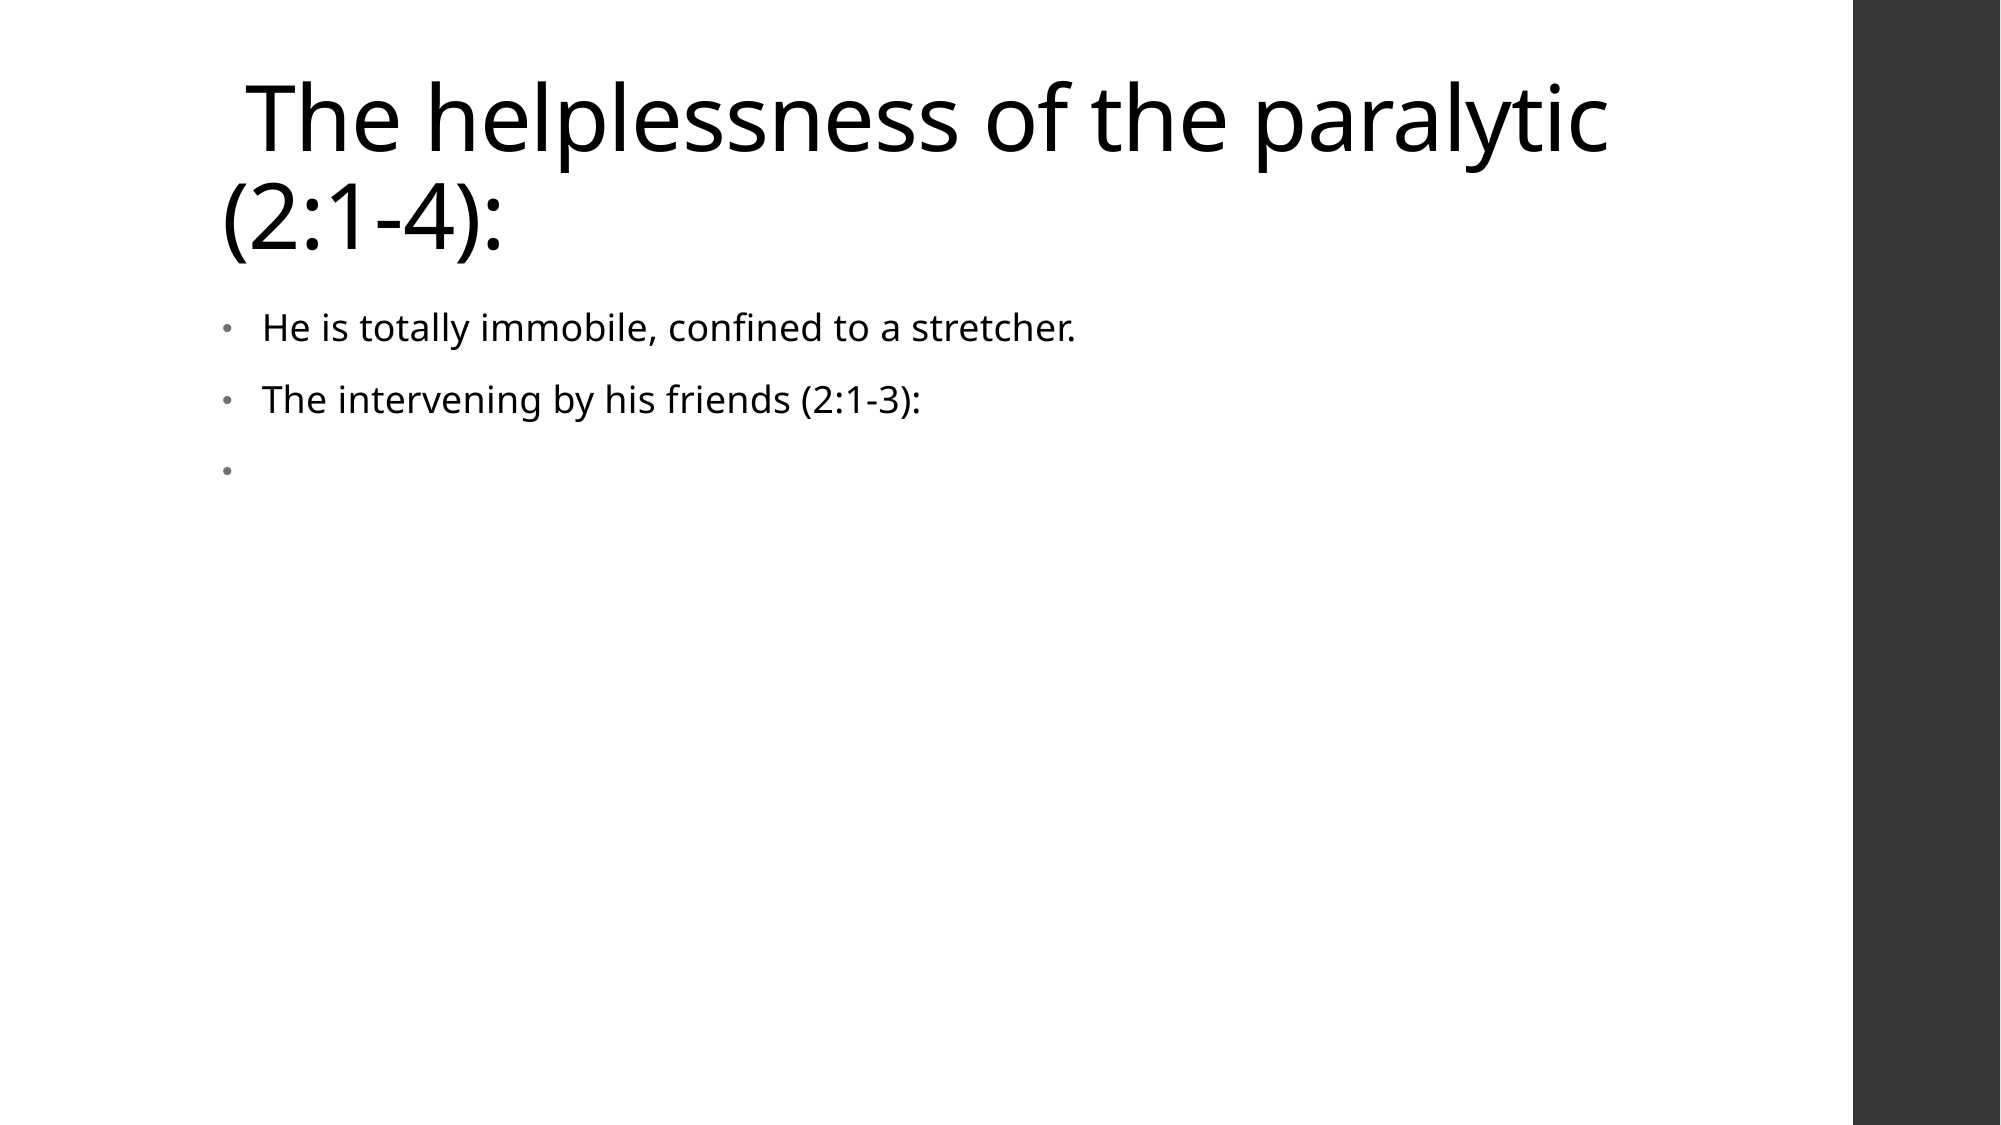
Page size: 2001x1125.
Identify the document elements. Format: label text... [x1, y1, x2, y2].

title The helplessness of the paralytic (2:1-4): [206, 60, 1797, 278]
list He is totally immobile, confined to a stretcher. The intervening by his friends (2:1-3): [206, 299, 1617, 1014]
